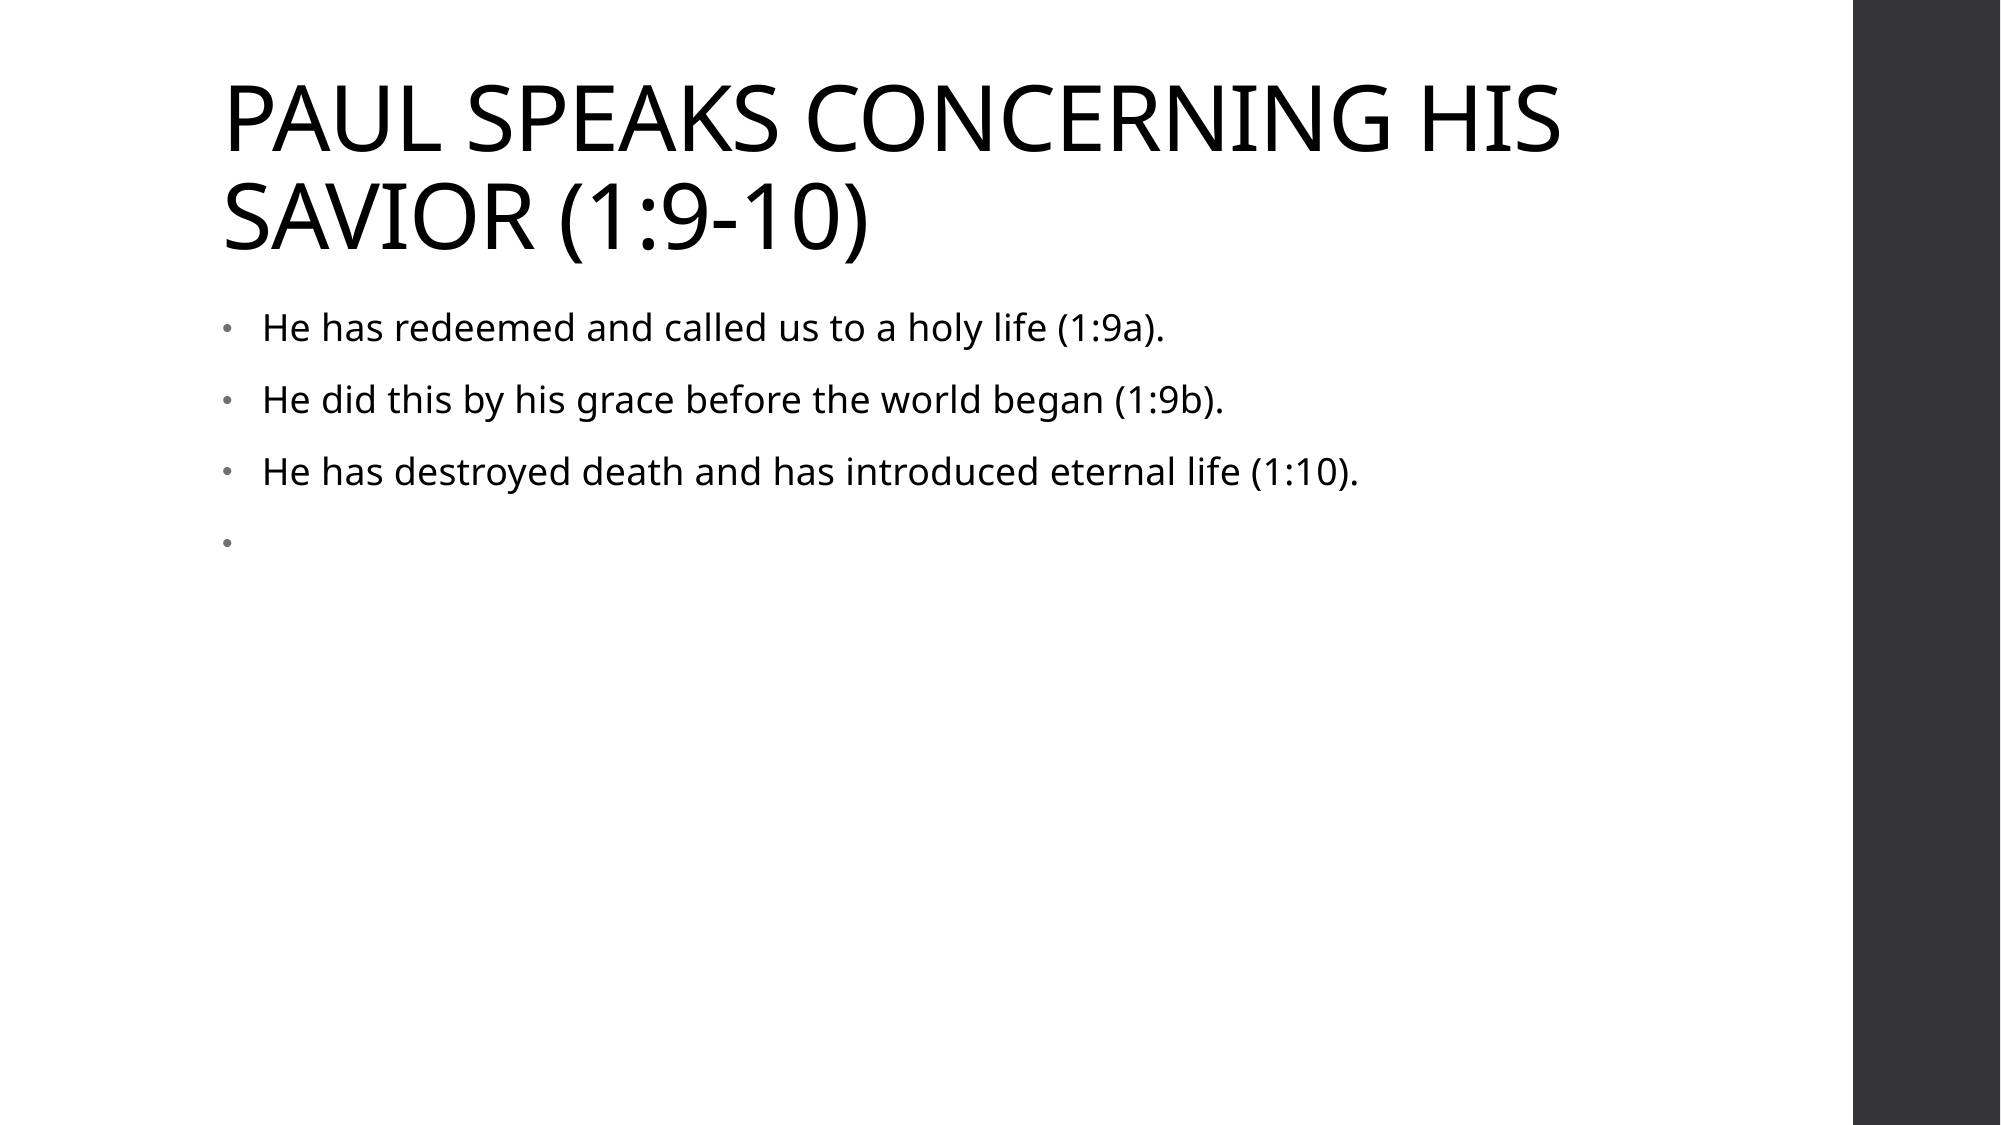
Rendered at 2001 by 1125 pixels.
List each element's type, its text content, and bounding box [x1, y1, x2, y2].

list He has redeemed and called us to a holy life (1:9a). He did this by his grace before the world began (1:9b). He has destroyed death and has introduced eternal life (1:10). [206, 299, 1617, 1014]
title PAUL SPEAKS CONCERNING HIS SAVIOR (1:9-10) [206, 60, 1797, 278]
